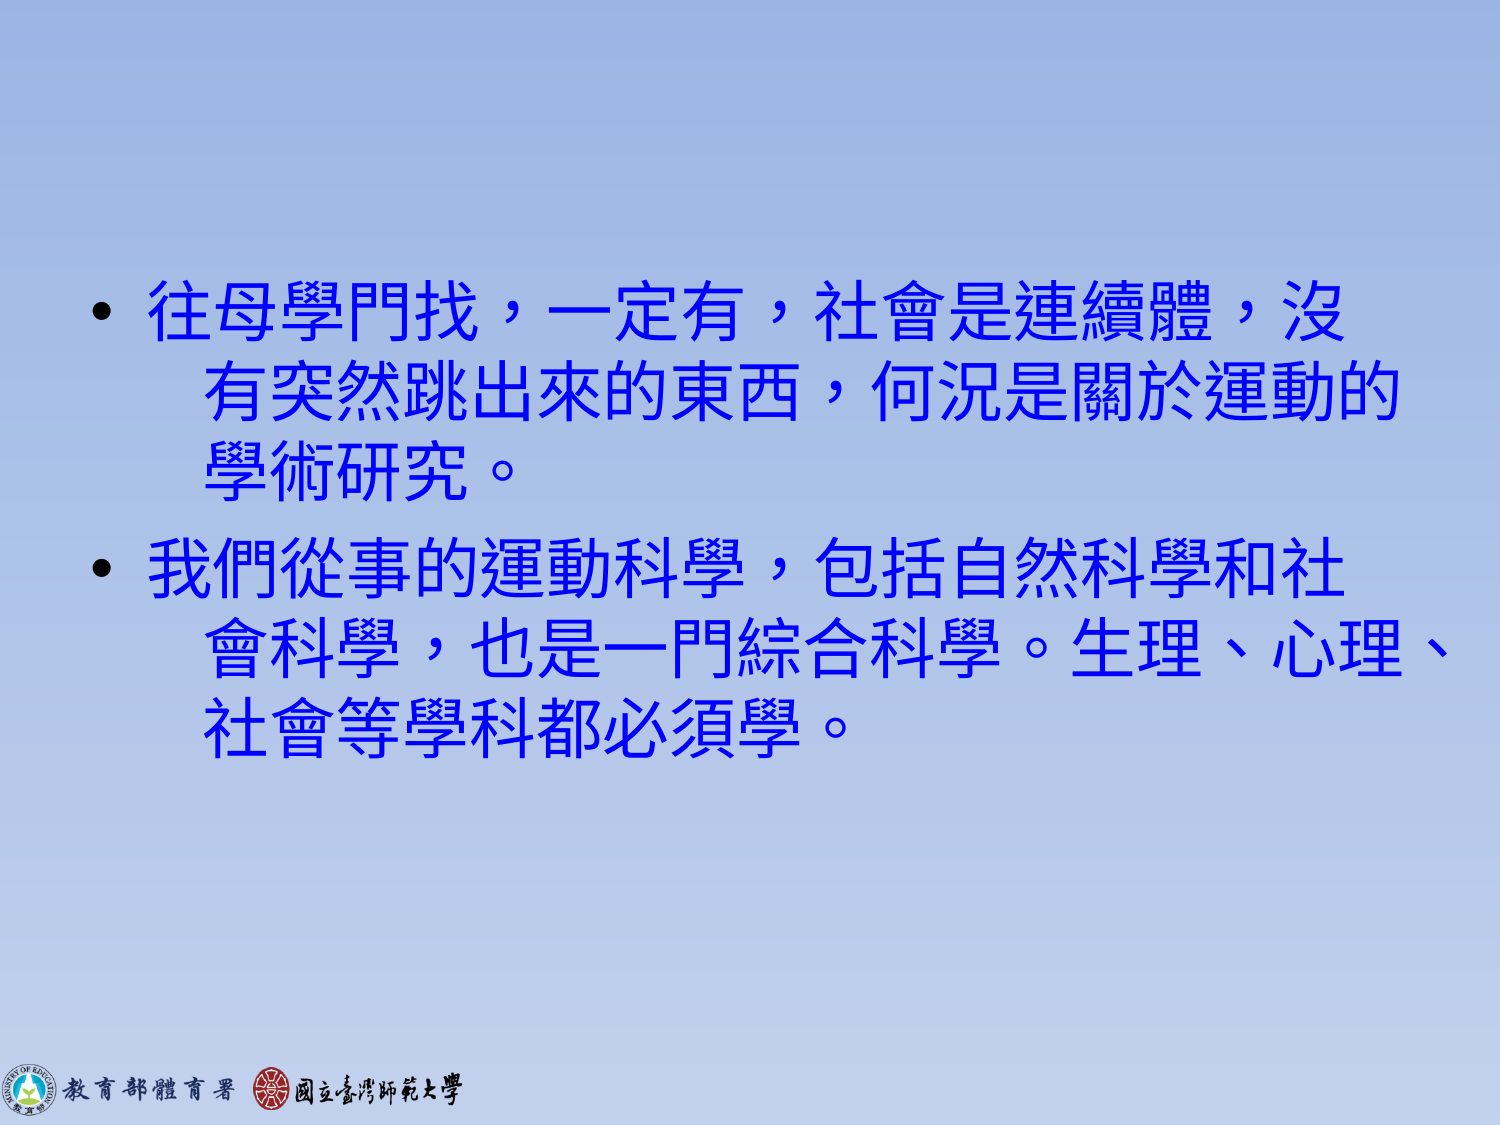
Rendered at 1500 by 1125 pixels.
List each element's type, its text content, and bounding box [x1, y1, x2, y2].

list 往母學門找，一定有，社會是連續體，沒有突然跳出來的東西，何況是關於運動的學術研究。 我們從事的運動科學，包括自然科學和社會科學，也是一門綜合科學。生理、心理、社會等學科都必須學。 [75, 262, 1426, 1005]
